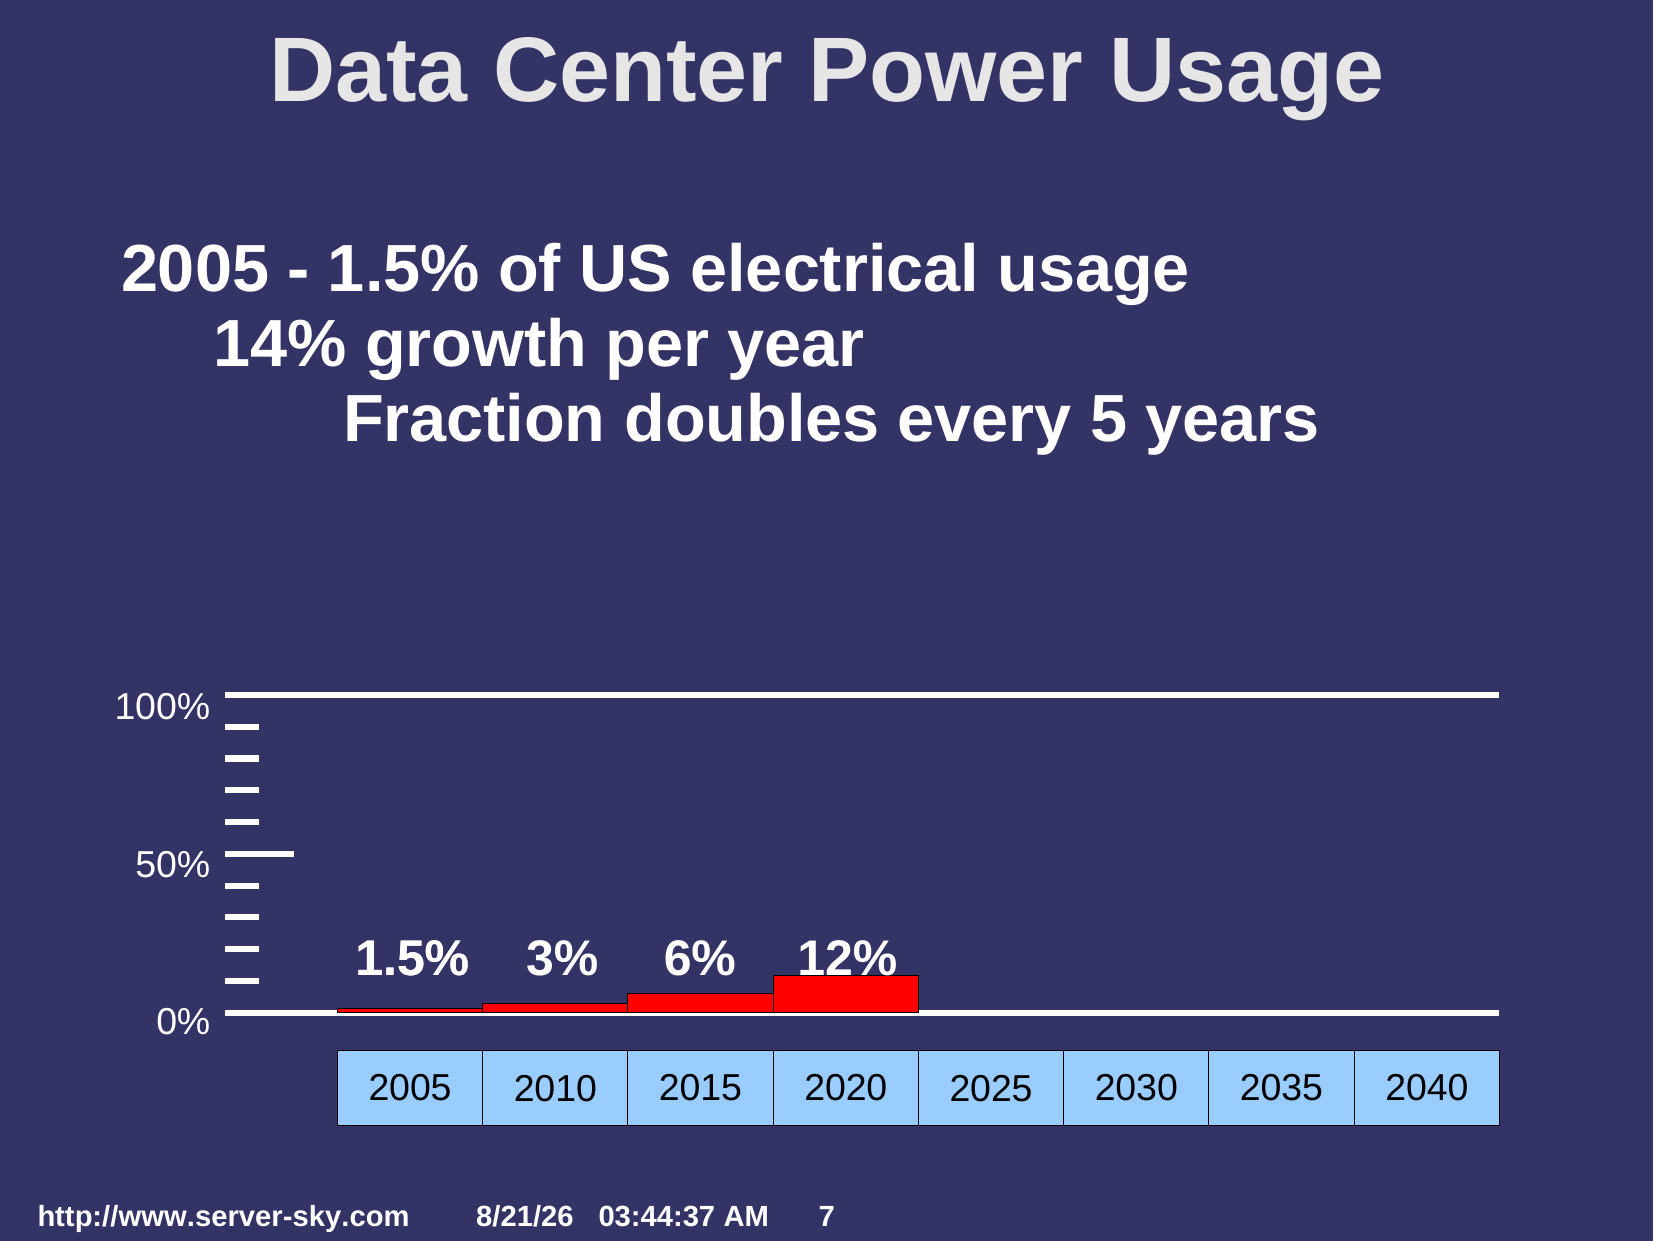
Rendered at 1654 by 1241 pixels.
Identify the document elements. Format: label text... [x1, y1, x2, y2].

text_box 1.5% [337, 922, 488, 1013]
text_box 2040 [1354, 1050, 1500, 1126]
text_box 2010 [482, 1050, 628, 1126]
text_box 2030 [1064, 1050, 1208, 1126]
title Data Center Power Usage [121, 0, 1534, 139]
text_box 12% [775, 922, 920, 1013]
text_box 2020 [773, 1050, 918, 1126]
list 2005 - 1.5% of US electrical usage 14% growth per year Fraction doubles every 5 years [109, 231, 1575, 676]
text_box 2005 [337, 1050, 482, 1126]
text_box 100% 50% 0% [74, 562, 225, 1051]
text_box 6% [638, 922, 772, 1013]
text_box 2025 [918, 1050, 1064, 1126]
text_box 2035 [1208, 1050, 1354, 1126]
text_box 2015 [628, 1050, 773, 1126]
text_box 3% [488, 922, 638, 1013]
